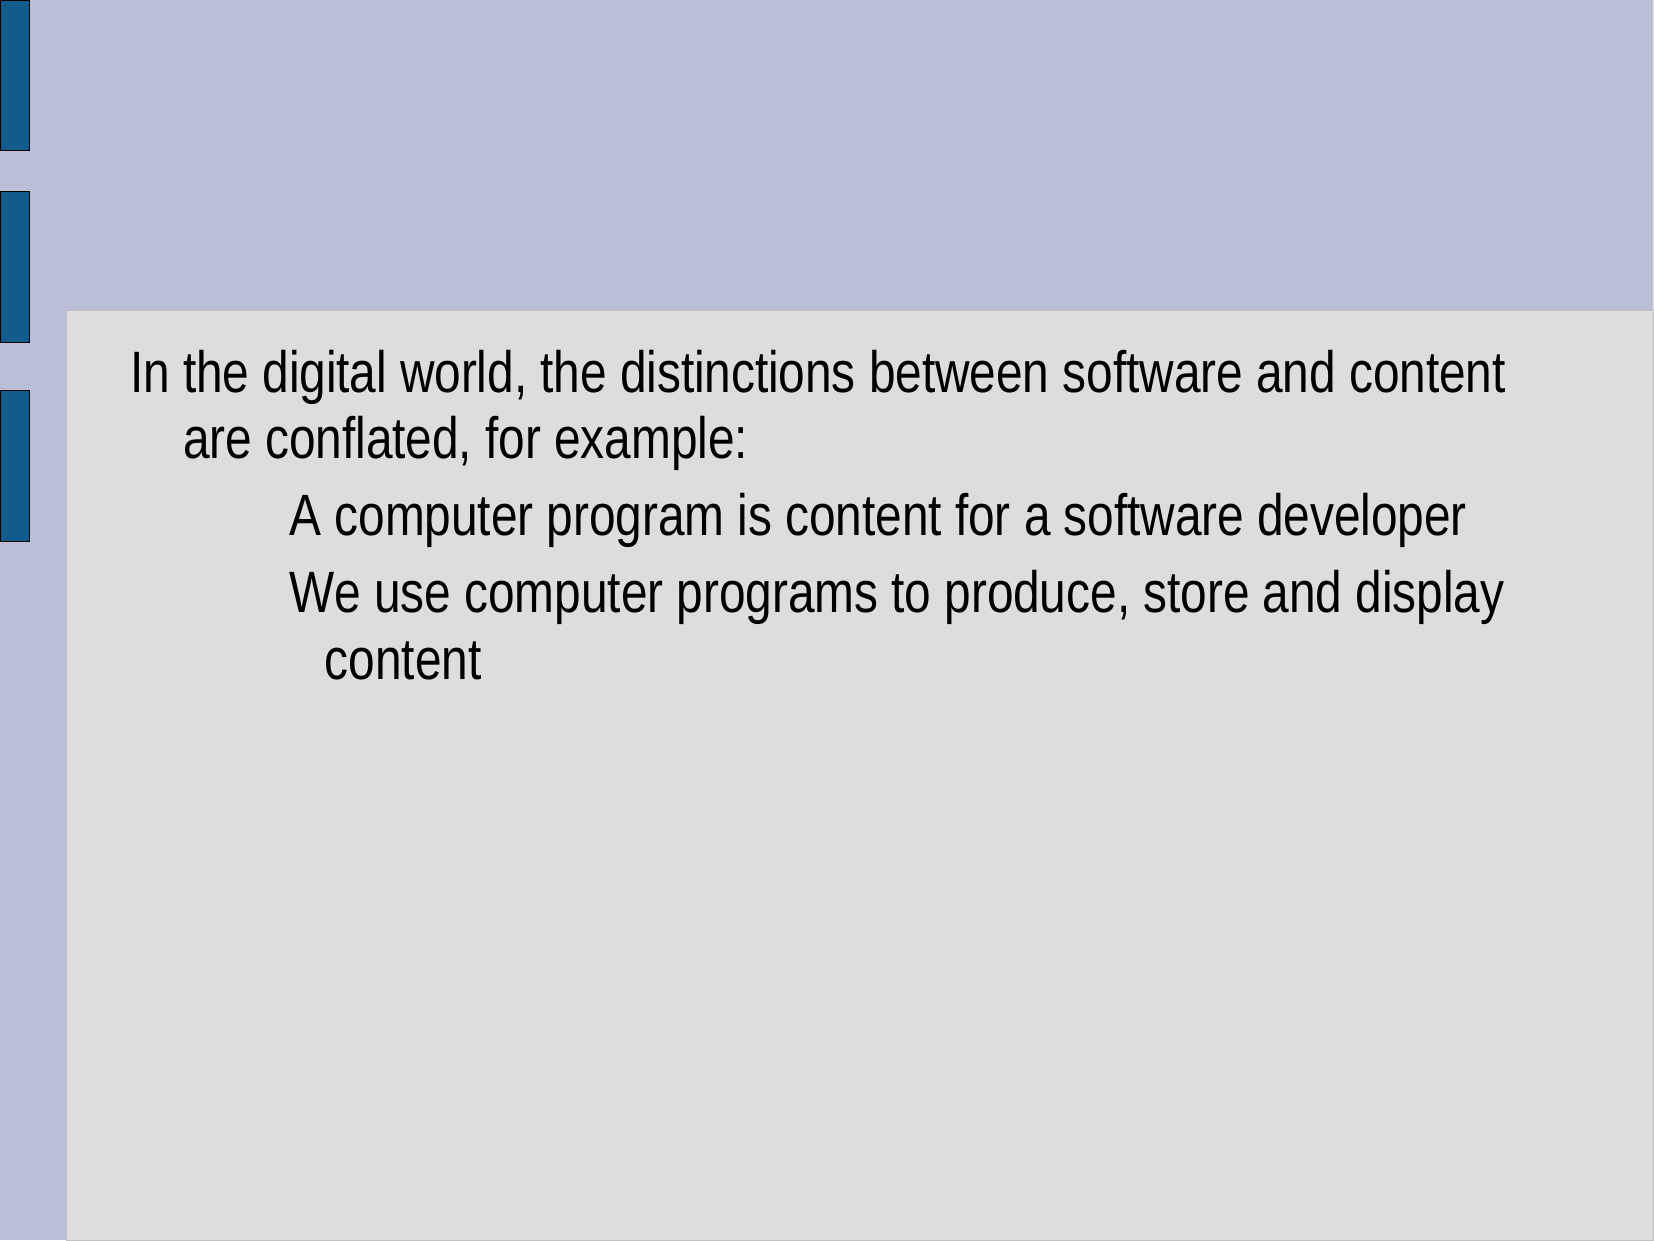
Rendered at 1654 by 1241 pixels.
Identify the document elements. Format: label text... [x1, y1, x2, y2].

list In the digital world, the distinctions between software and content are conflated, for example: A computer program is content for a software developer We use computer programs to produce, store and display content [112, 337, 1525, 1119]
